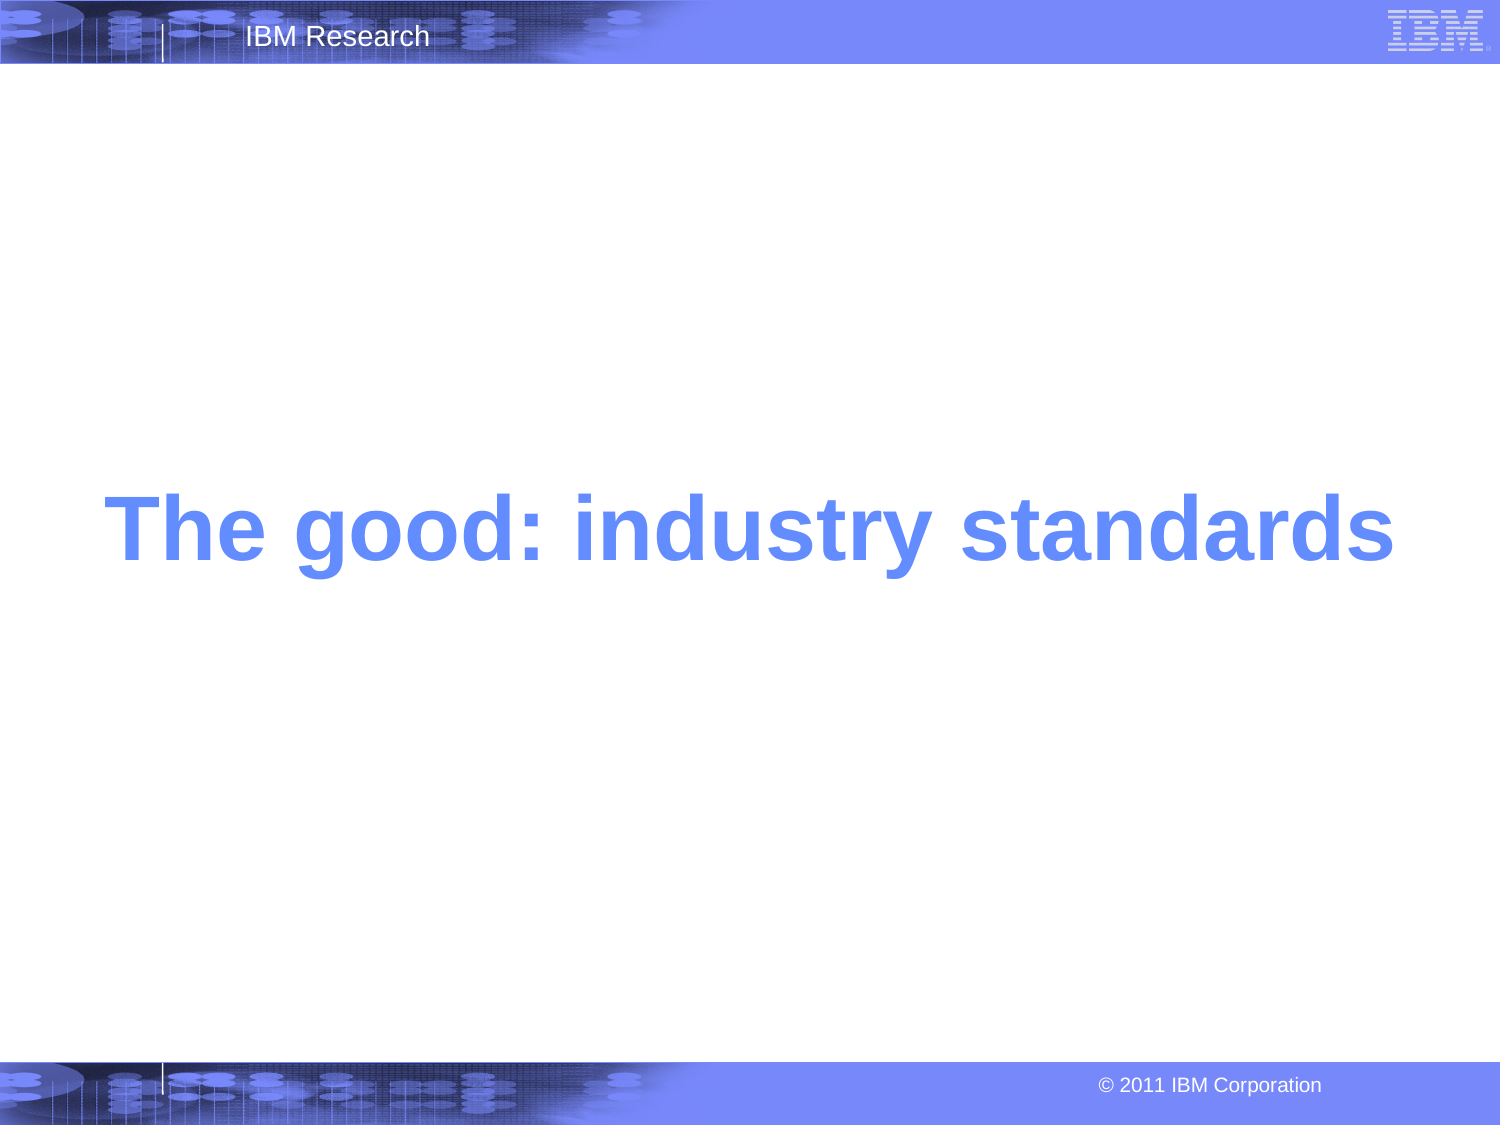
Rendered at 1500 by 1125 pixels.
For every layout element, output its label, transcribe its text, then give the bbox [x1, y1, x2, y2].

list The good: industry standards [65, 160, 1439, 981]
picture [1, 1, 1500, 63]
picture [0, 1063, 1500, 1125]
